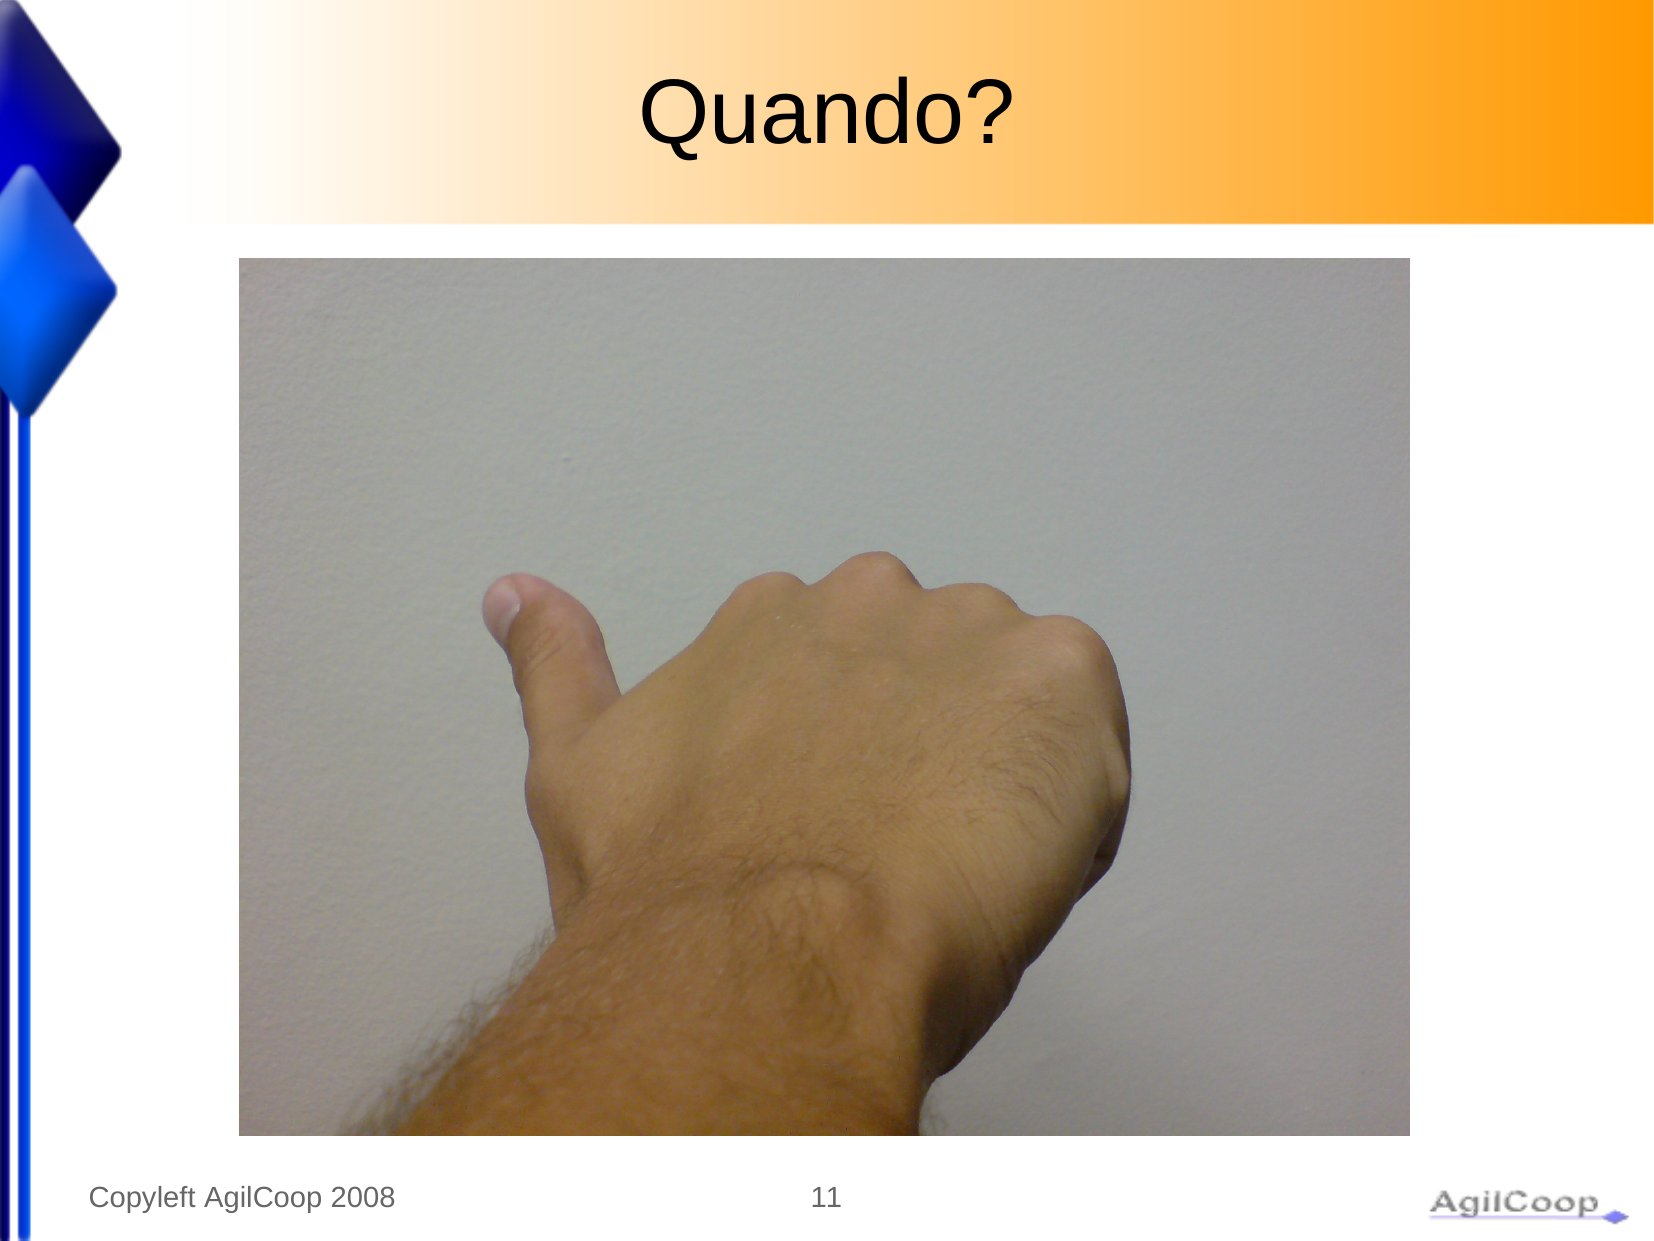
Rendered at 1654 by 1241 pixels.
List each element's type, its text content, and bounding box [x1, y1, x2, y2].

title Quando? [82, 8, 1571, 216]
picture [0, 0, 1654, 1241]
